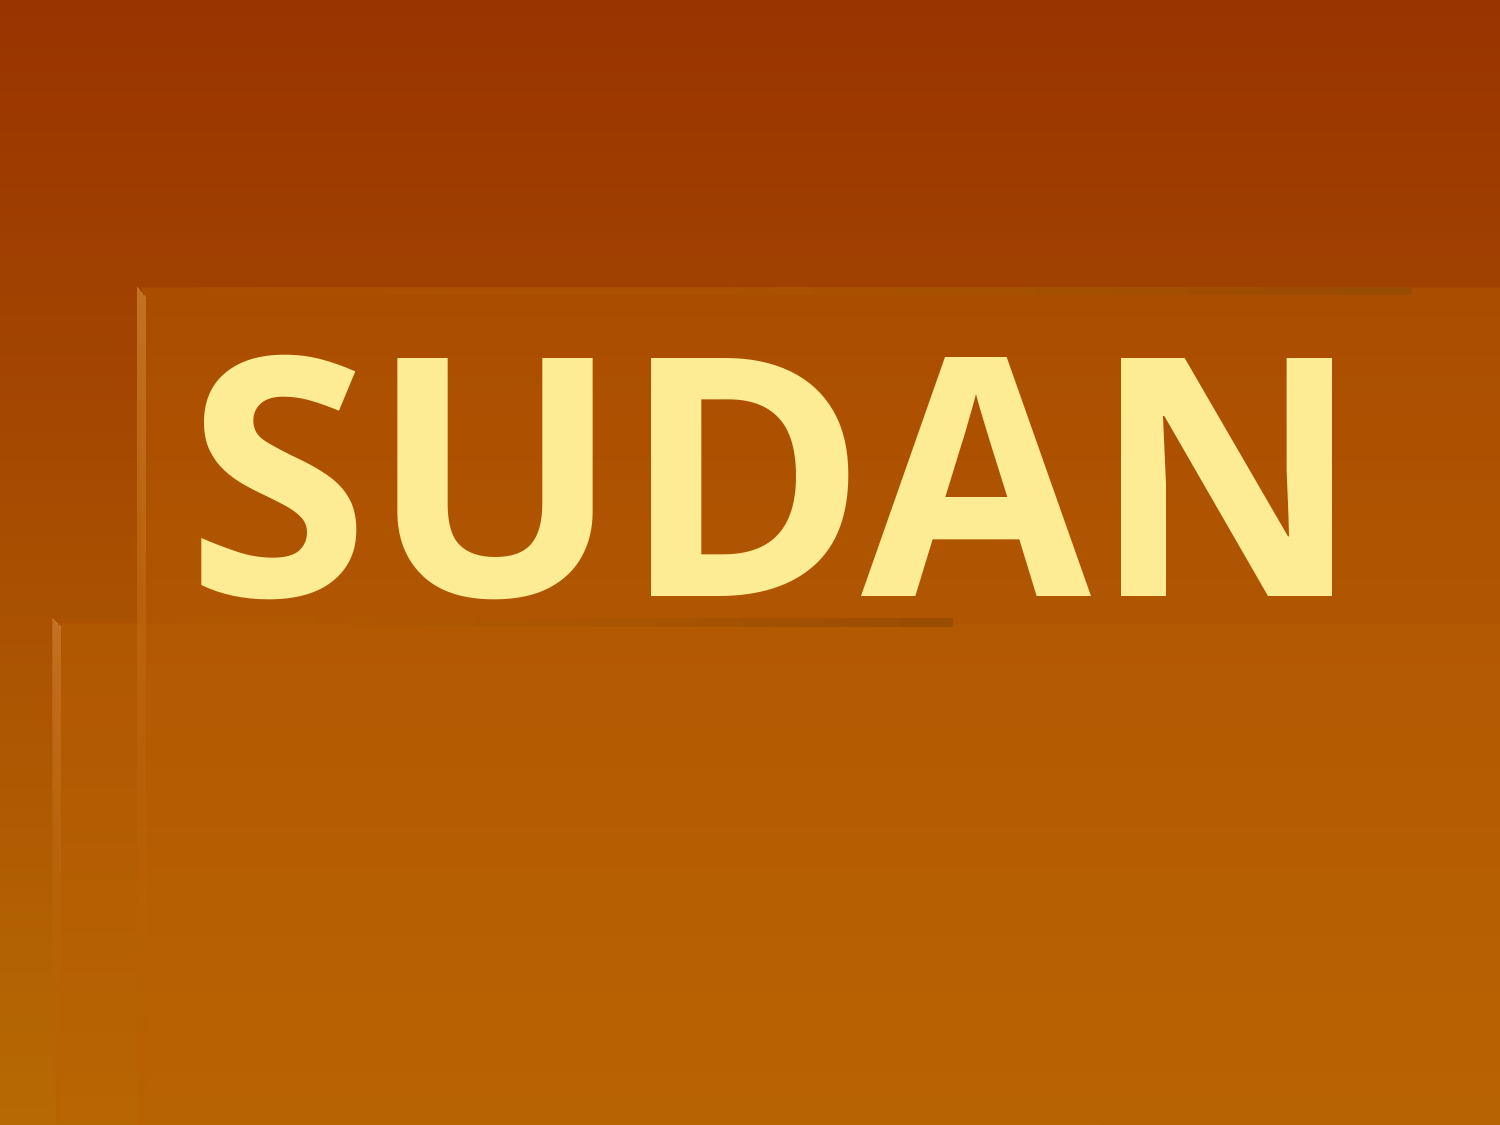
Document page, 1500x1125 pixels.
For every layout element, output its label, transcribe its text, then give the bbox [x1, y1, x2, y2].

title SUDAN [171, 255, 1471, 541]
